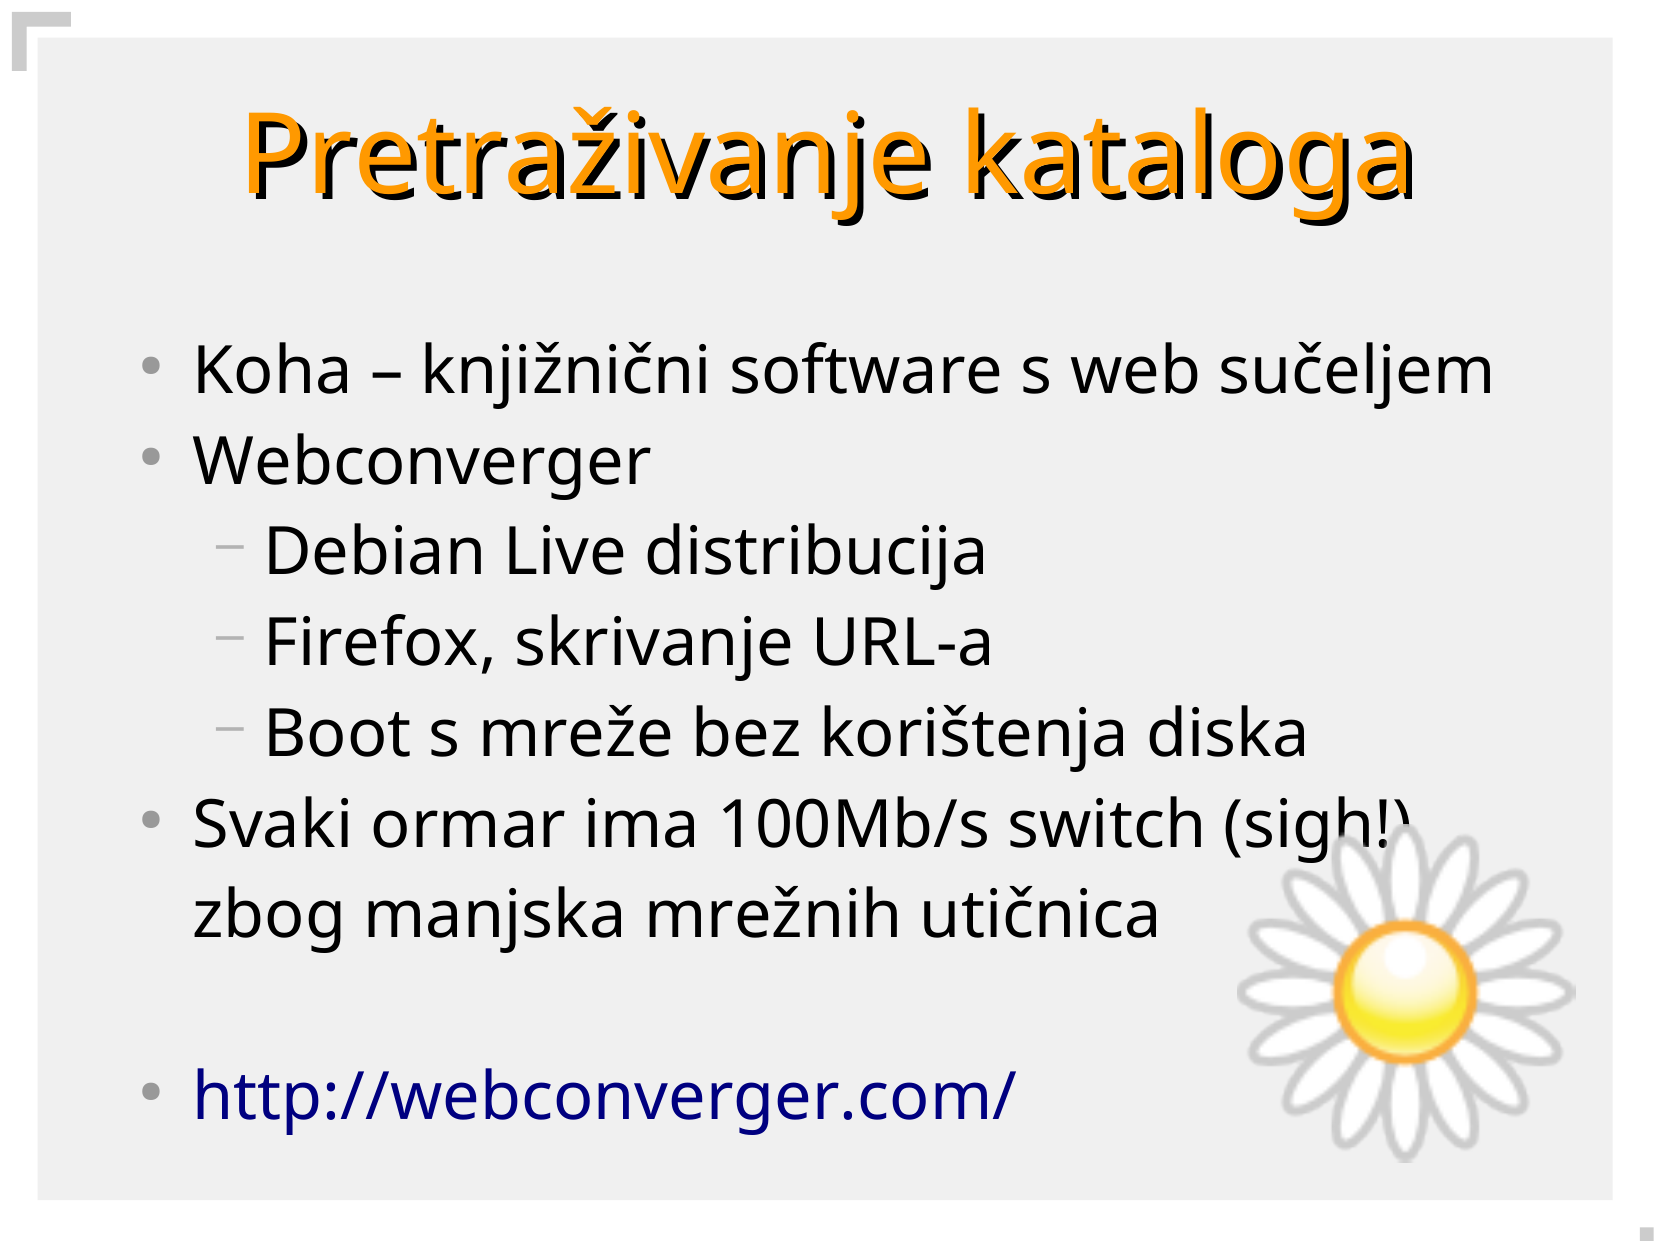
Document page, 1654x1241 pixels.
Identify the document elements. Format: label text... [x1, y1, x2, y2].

title Pretraživanje kataloga [121, 46, 1534, 254]
picture [1237, 824, 1576, 1163]
list Koha – knjižnični software s web sučeljem Webconverger Debian Live distribucija Firefox, skrivanje URL-a Boot s mreže bez korištenja diska Svaki ormar ima 100Mb/s switch (sigh!) zbog manjska mrežnih utičnica http://webconverger.com/ [121, 322, 1561, 1132]
